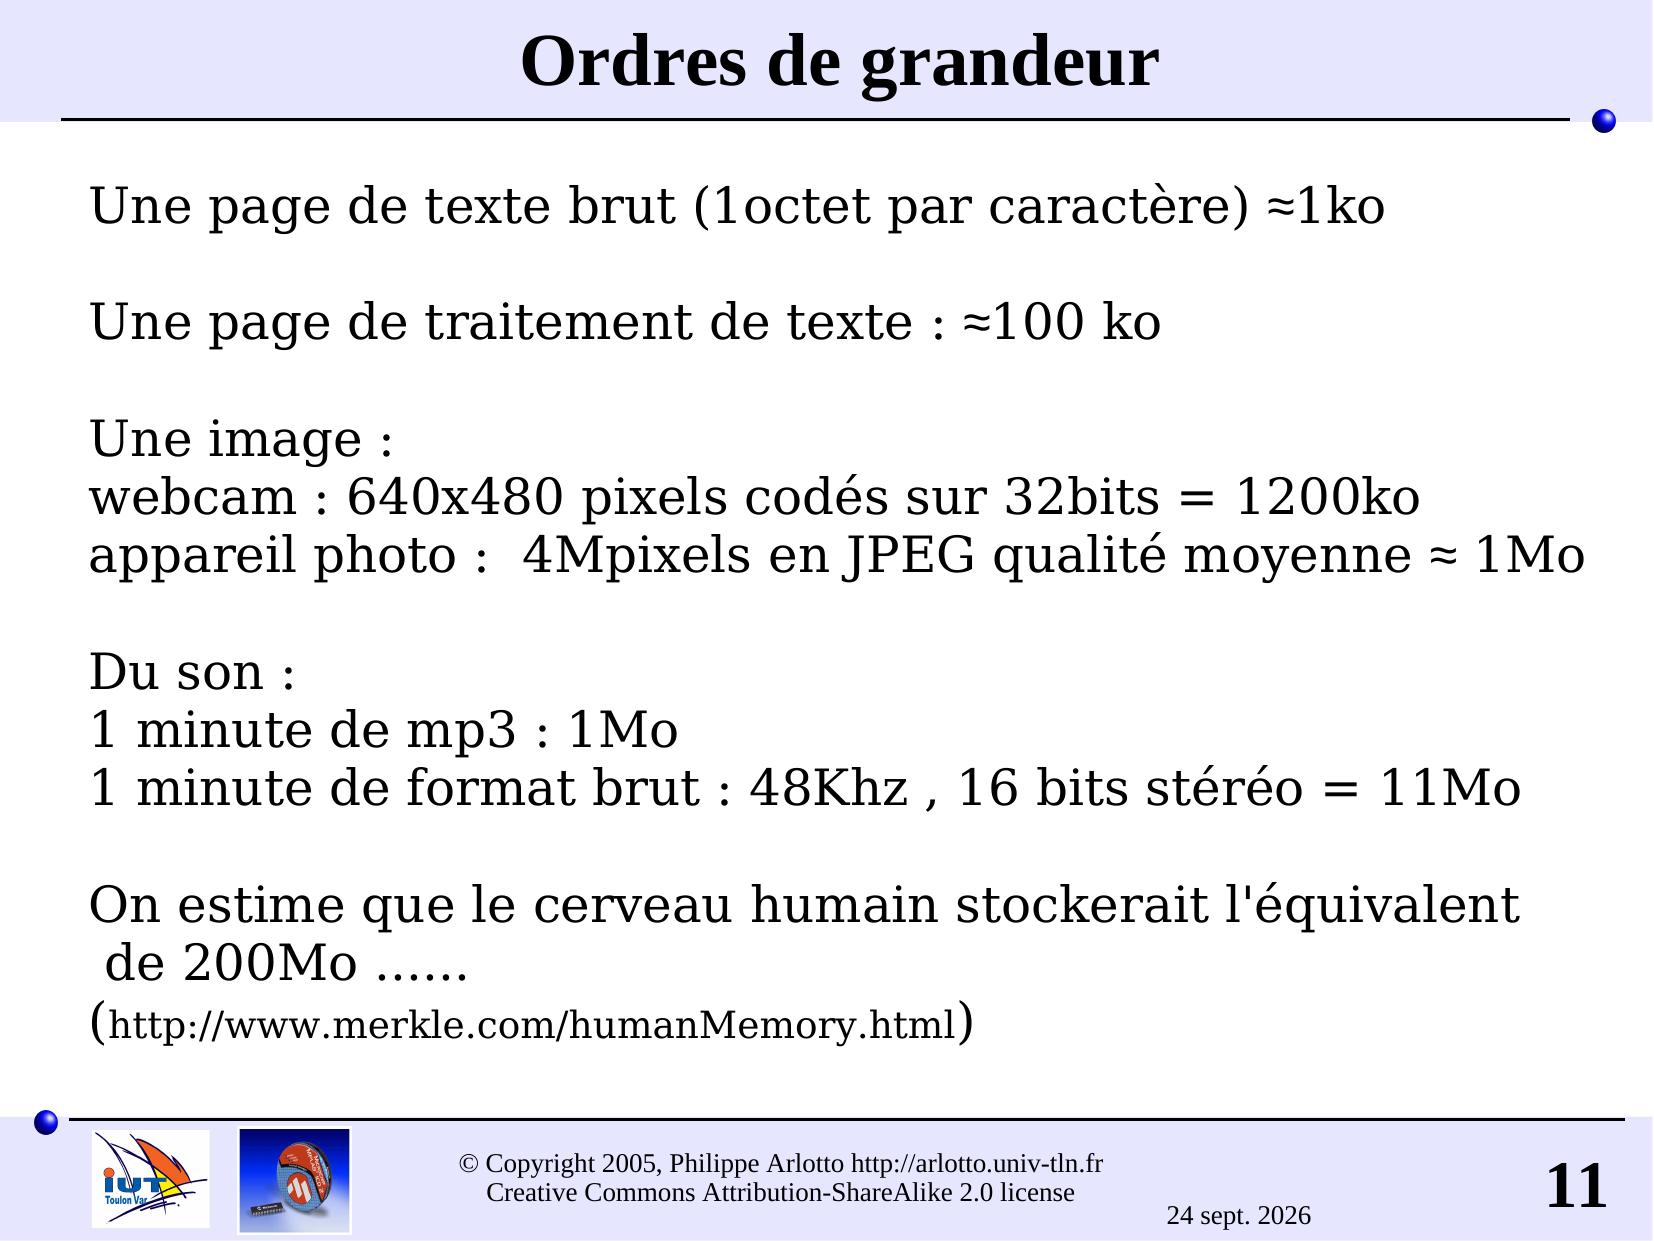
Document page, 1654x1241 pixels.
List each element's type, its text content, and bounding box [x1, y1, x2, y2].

picture [237, 1126, 352, 1235]
title Ordres de grandeur [95, 11, 1585, 110]
text_box Une page de texte brut (1octet par caractère) ≈1ko Une page de traitement de texte : ≈100 ko Une image : webcam : 640x480 pixels codés sur 32bits = 1200ko appareil photo : 4Mpixels en JPEG qualité moyenne ≈ 1Mo Du son : 1 minute de mp3 : 1Mo 1 minute de format brut : 48Khz , 16 bits stéréo = 11Mo On estime que le cerveau humain stockerait l'équivalent de 200Mo ...... (http://www.merkle.com/humanMemory.html) [88, 177, 1606, 1051]
